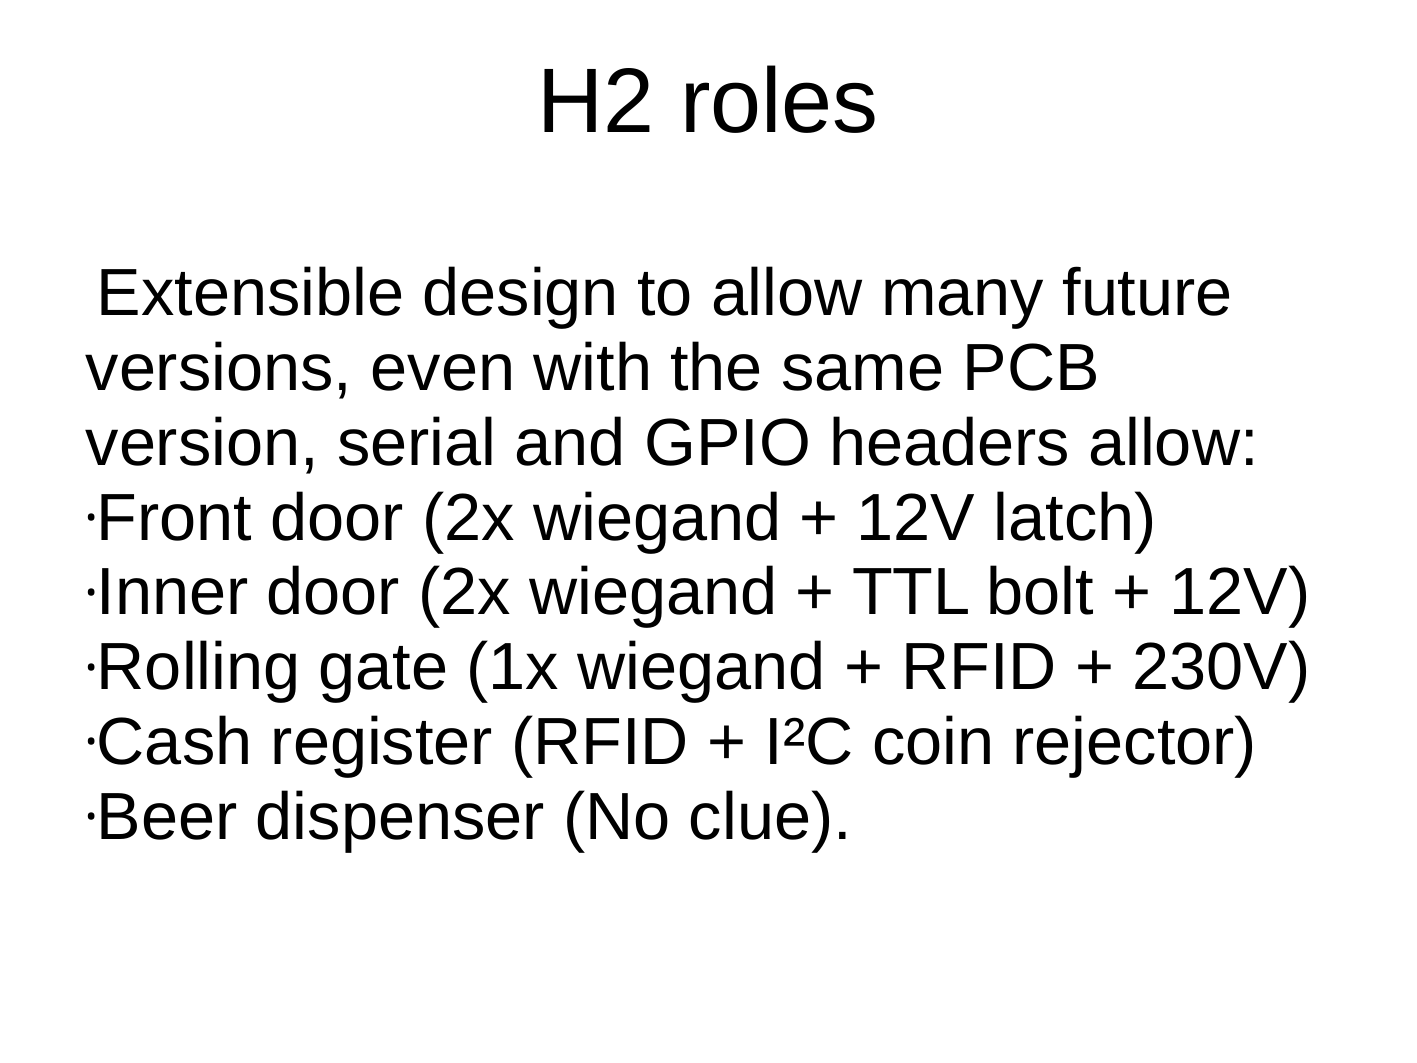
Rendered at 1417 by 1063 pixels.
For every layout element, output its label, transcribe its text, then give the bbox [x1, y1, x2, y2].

text_box Extensible design to allow many future versions, even with the same PCB version, serial and GPIO headers allow: Front door (2x wiegand + 12V latch) Inner door (2x wiegand + TTL bolt + 12V) Rolling gate (1x wiegand + RFID + 230V) Cash register (RFID + I²C coin rejector) Beer dispenser (No clue). [70, 247, 1346, 928]
text_box H2 roles [70, 42, 1346, 172]
